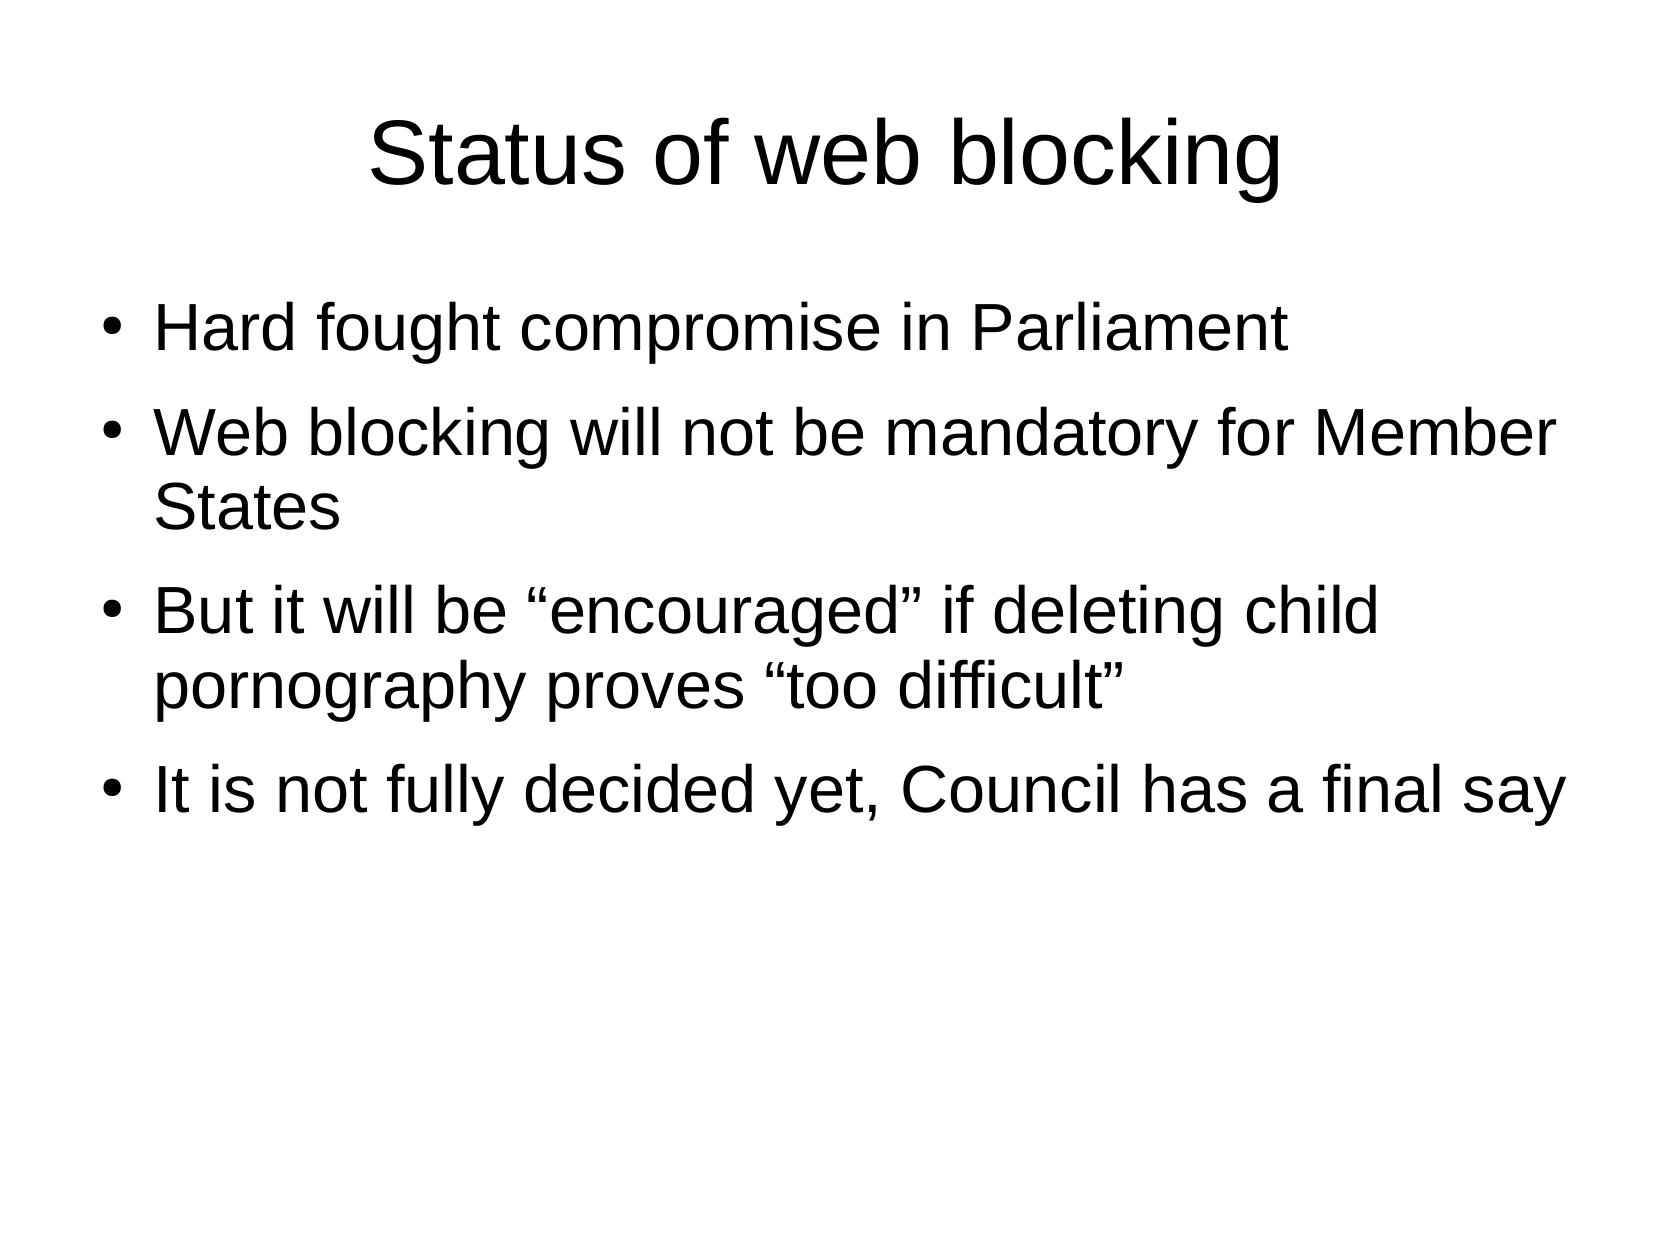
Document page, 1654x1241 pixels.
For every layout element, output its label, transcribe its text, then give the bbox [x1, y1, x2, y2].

list Hard fought compromise in Parliament Web blocking will not be mandatory for Member States But it will be “encouraged” if deleting child pornography proves “too difficult” It is not fully decided yet, Council has a final say [82, 290, 1571, 1109]
title Status of web blocking [82, 49, 1571, 257]
